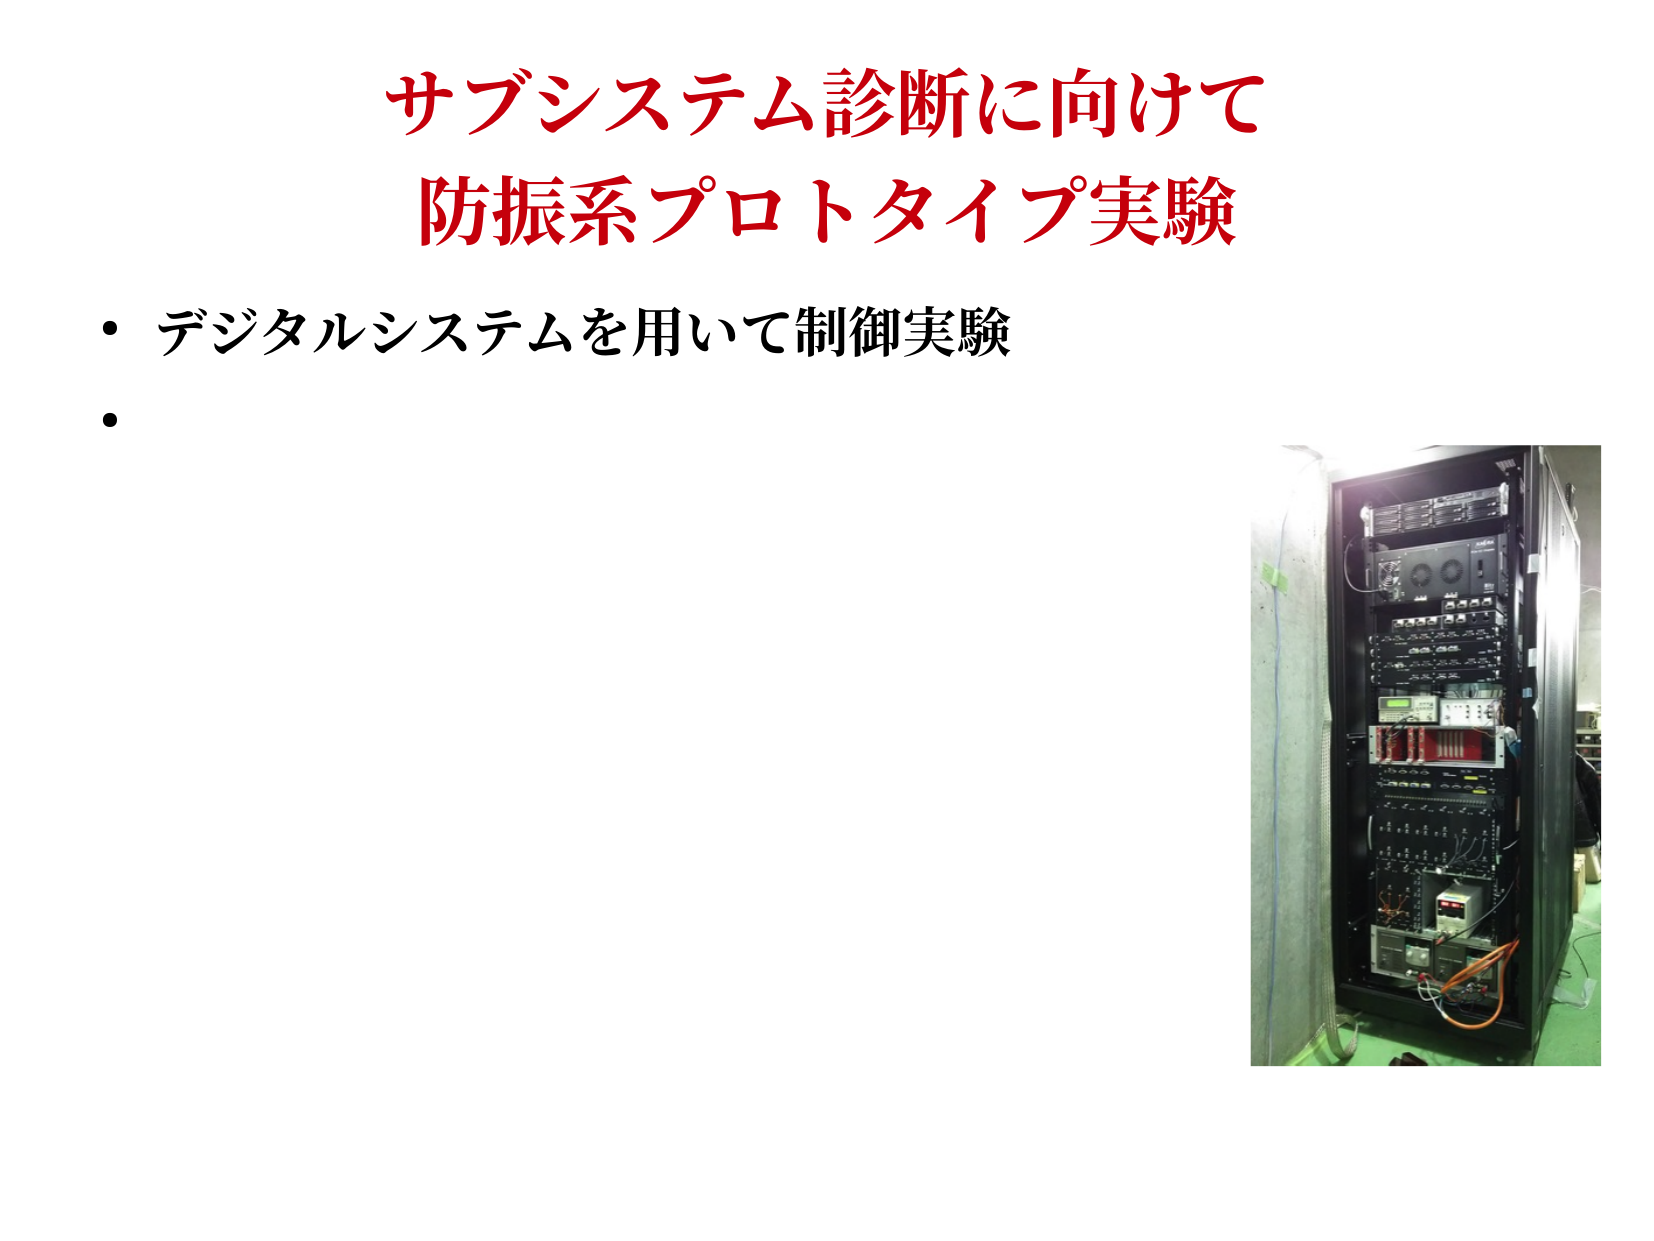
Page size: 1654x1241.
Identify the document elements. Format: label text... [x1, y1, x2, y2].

picture [1245, 436, 1607, 1072]
title サブシステム診断に向けて 防振系プロトタイプ実験 [82, 49, 1571, 257]
list デジタルシステムを用いて制御実験 [82, 290, 1571, 1010]
